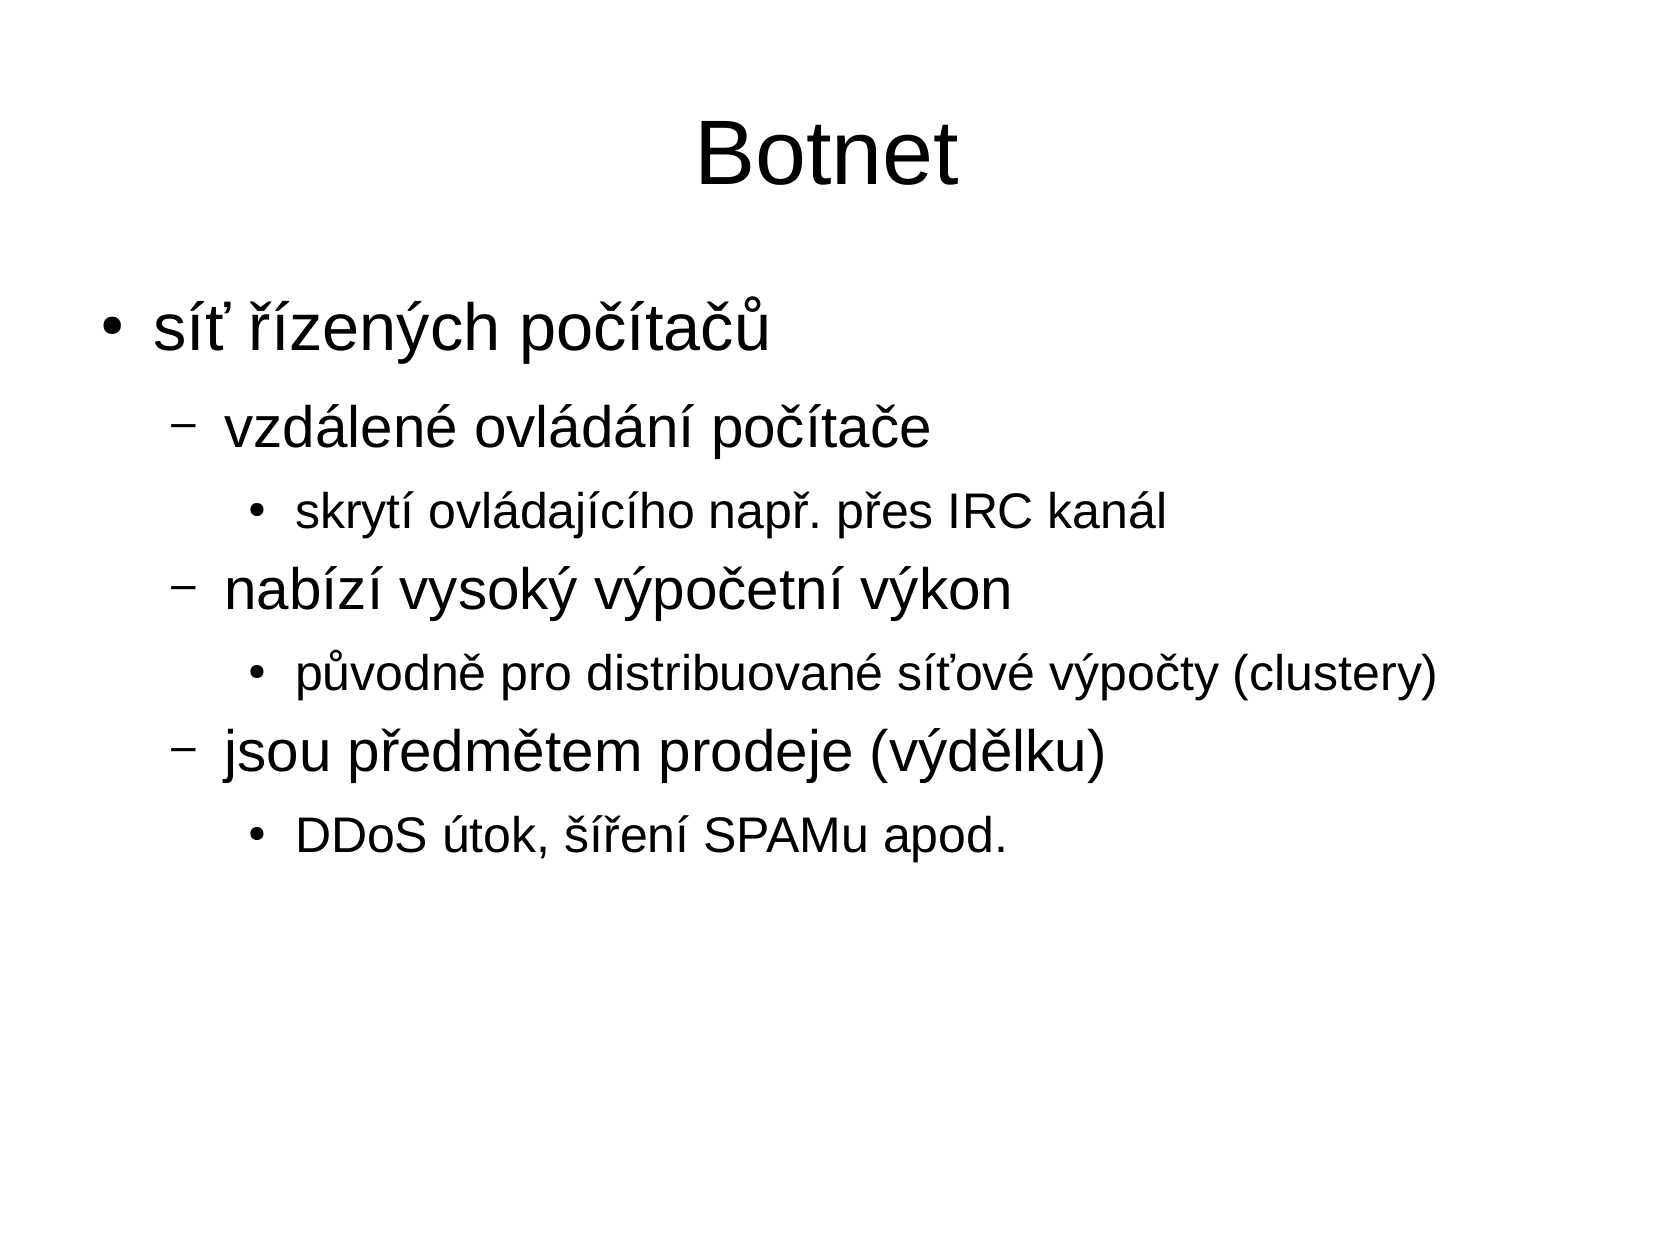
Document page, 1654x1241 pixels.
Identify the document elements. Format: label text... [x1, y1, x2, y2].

title Botnet [82, 49, 1571, 257]
list síť řízených počítačů vzdálené ovládání počítače skrytí ovládajícího např. přes IRC kanál nabízí vysoký výpočetní výkon původně pro distribuované síťové výpočty (clustery) jsou předmětem prodeje (výdělku) DDoS útok, šíření SPAMu apod. [82, 290, 1571, 1109]
